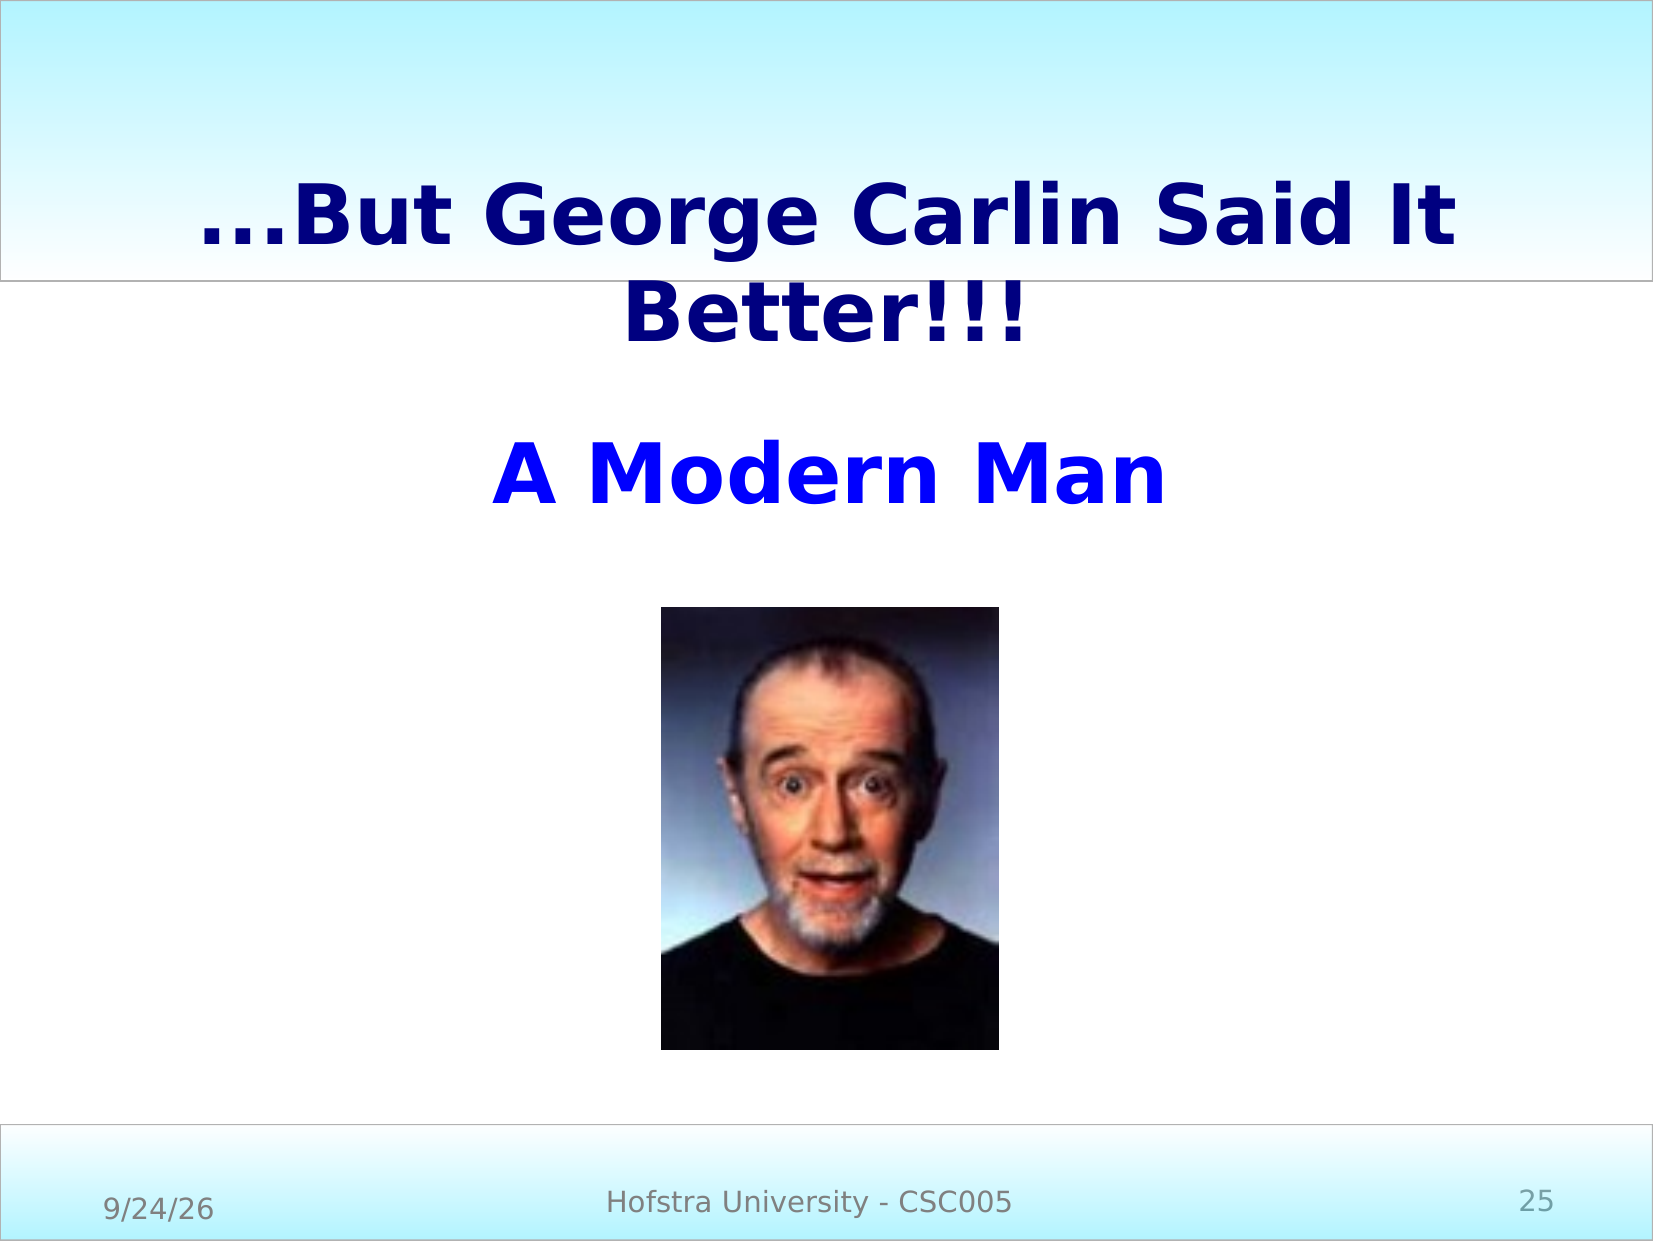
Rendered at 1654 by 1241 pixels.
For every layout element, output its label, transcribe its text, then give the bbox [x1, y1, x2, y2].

title ...But George Carlin Said It Better!!! [78, 166, 1576, 361]
text_box A Modern Man [456, 419, 1207, 596]
picture [661, 607, 999, 1050]
